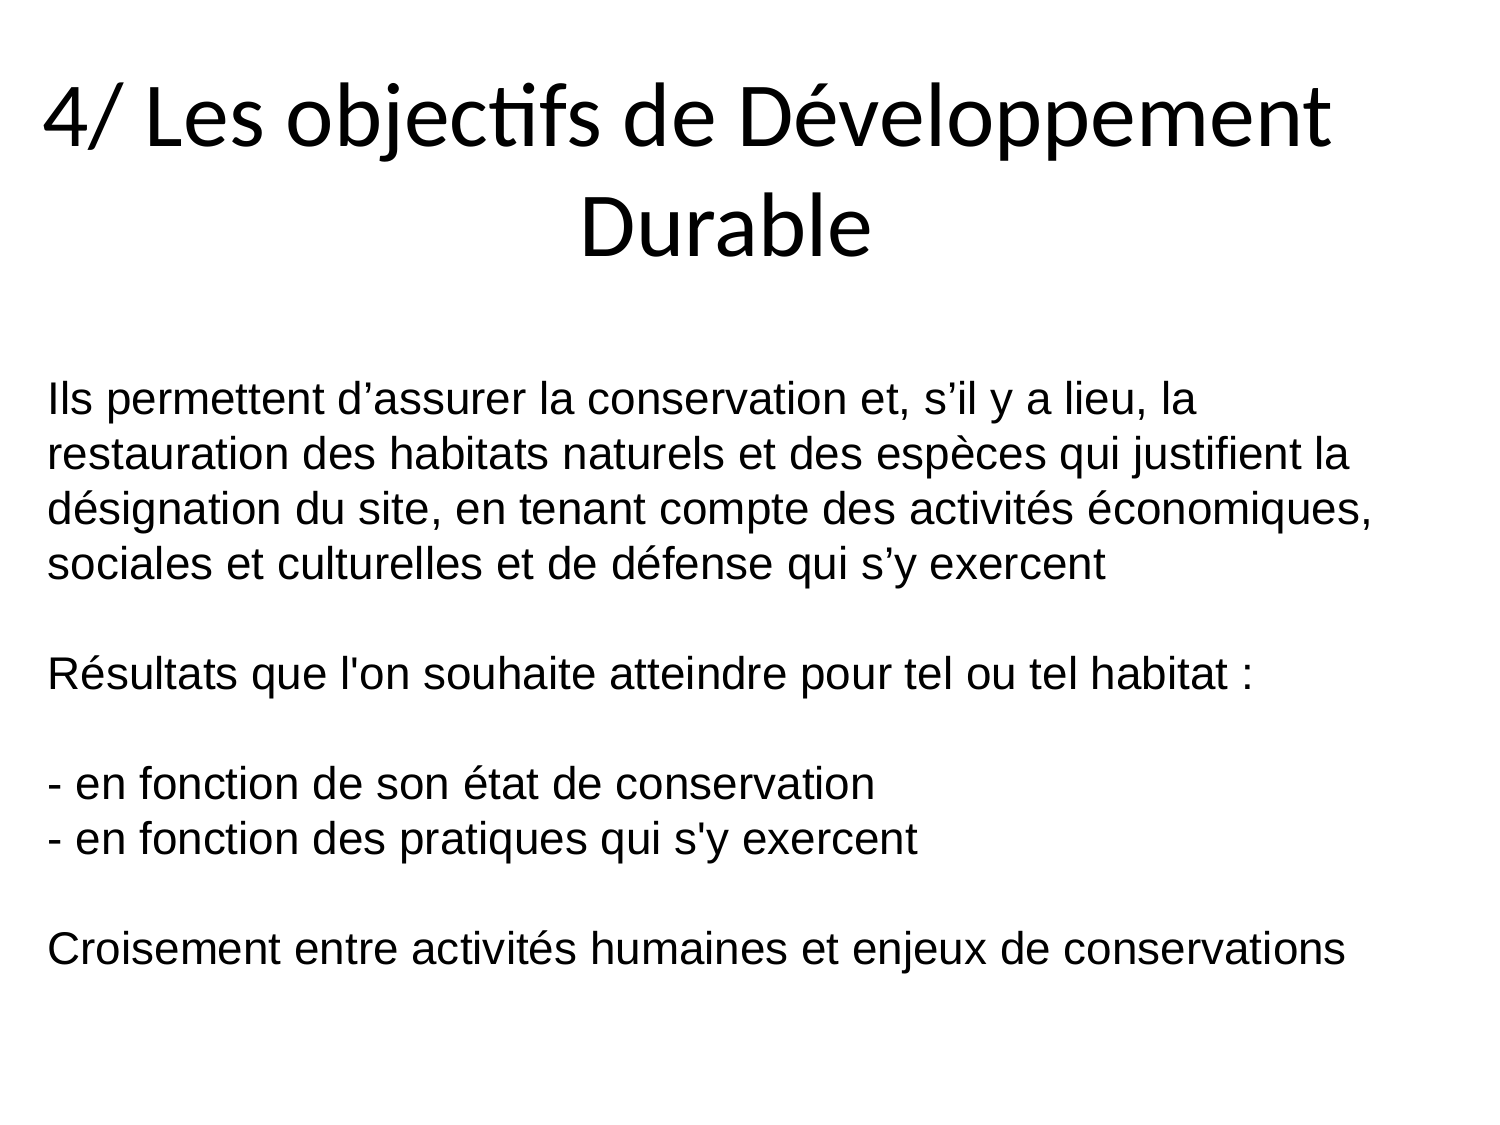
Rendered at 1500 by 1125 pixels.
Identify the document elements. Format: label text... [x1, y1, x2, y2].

title 4/ Les objectifs de Développement Durable [27, 125, 1453, 314]
text_box Ils permettent d’assurer la conservation et, s’il y a lieu, la restauration des habitats naturels et des espèces qui justifient la désignation du site, en tenant compte des activités économiques, sociales et culturelles et de défense qui s’y exercent Résultats que l'on souhaite atteindre pour tel ou tel habitat : - en fonction de son état de conservation - en fonction des pratiques qui s'y exercent Croisement entre activités humaines et enjeux de conservations [33, 360, 1418, 982]
